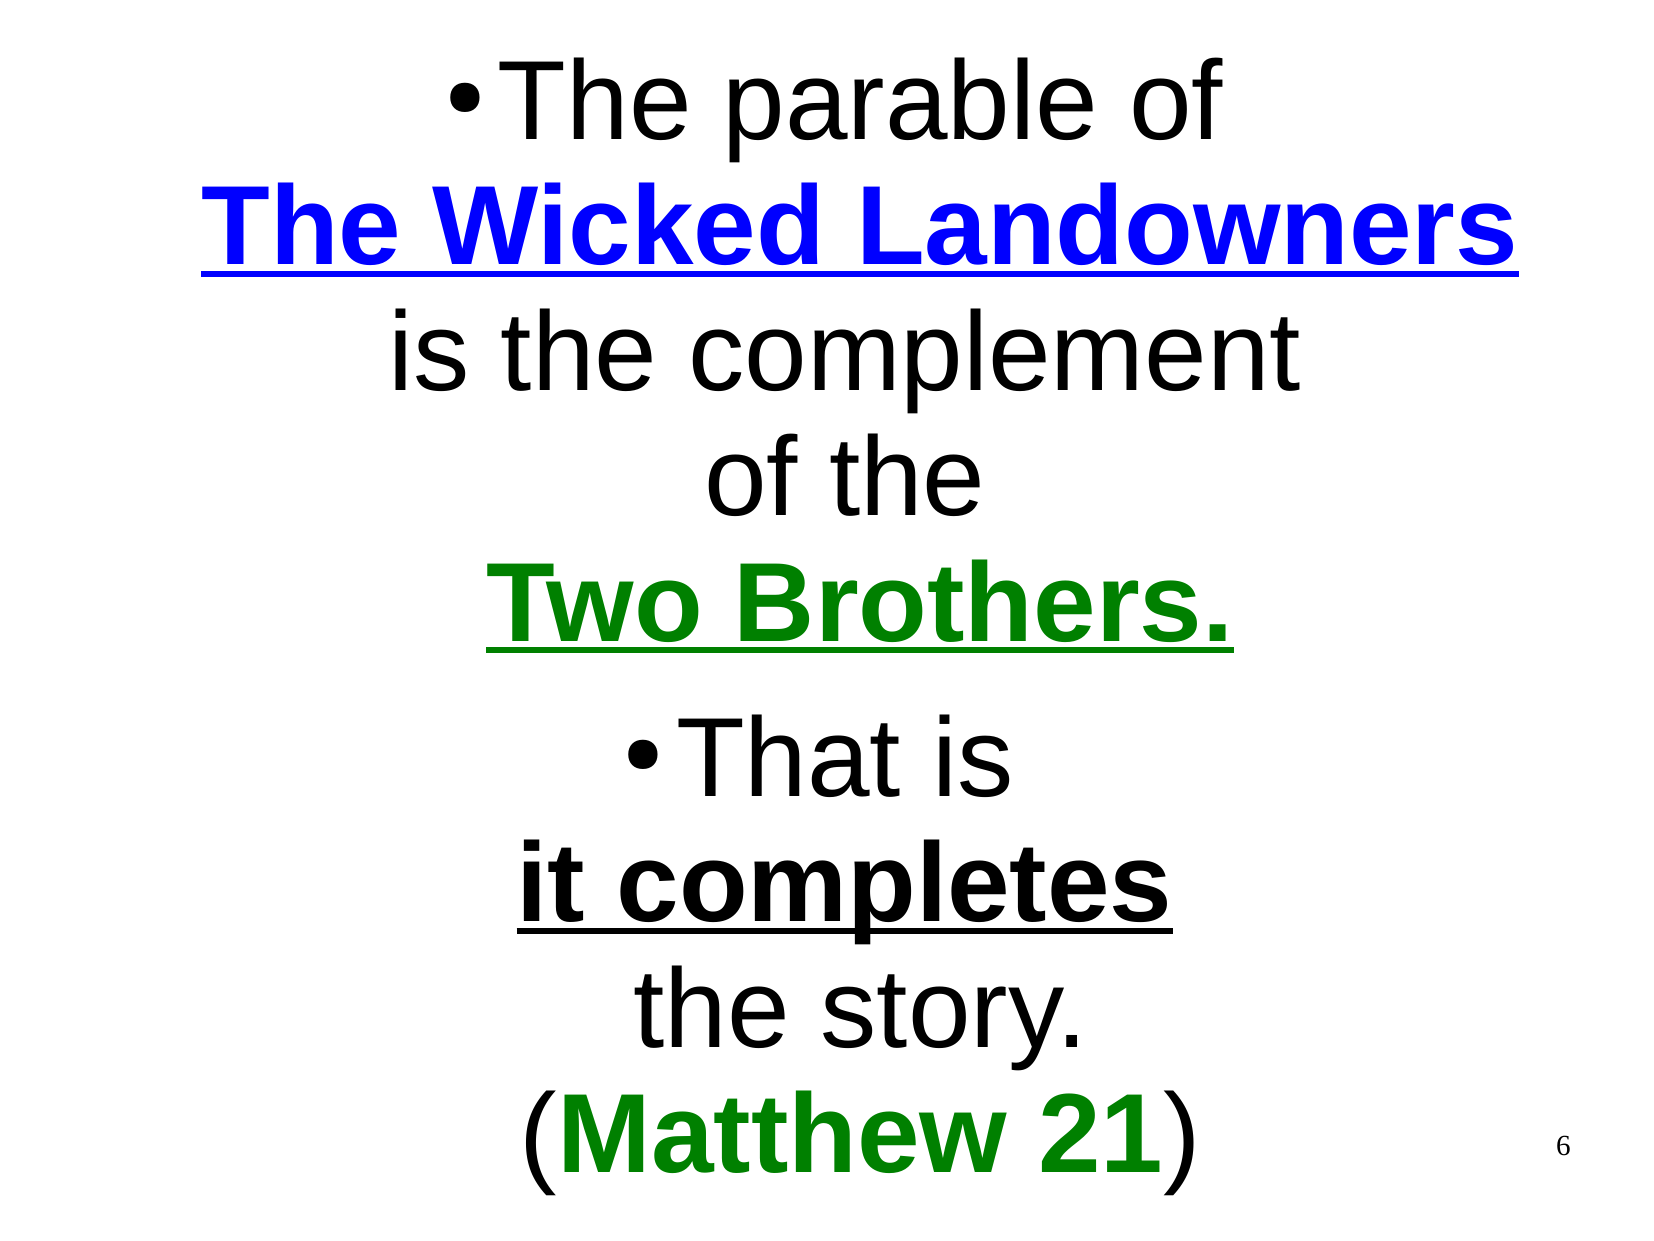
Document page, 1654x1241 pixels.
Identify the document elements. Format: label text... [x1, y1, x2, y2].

list The parable of The Wicked Landowners is the complement of the Two Brothers. That is it completes the story. (Matthew 21) [37, 37, 1613, 1201]
